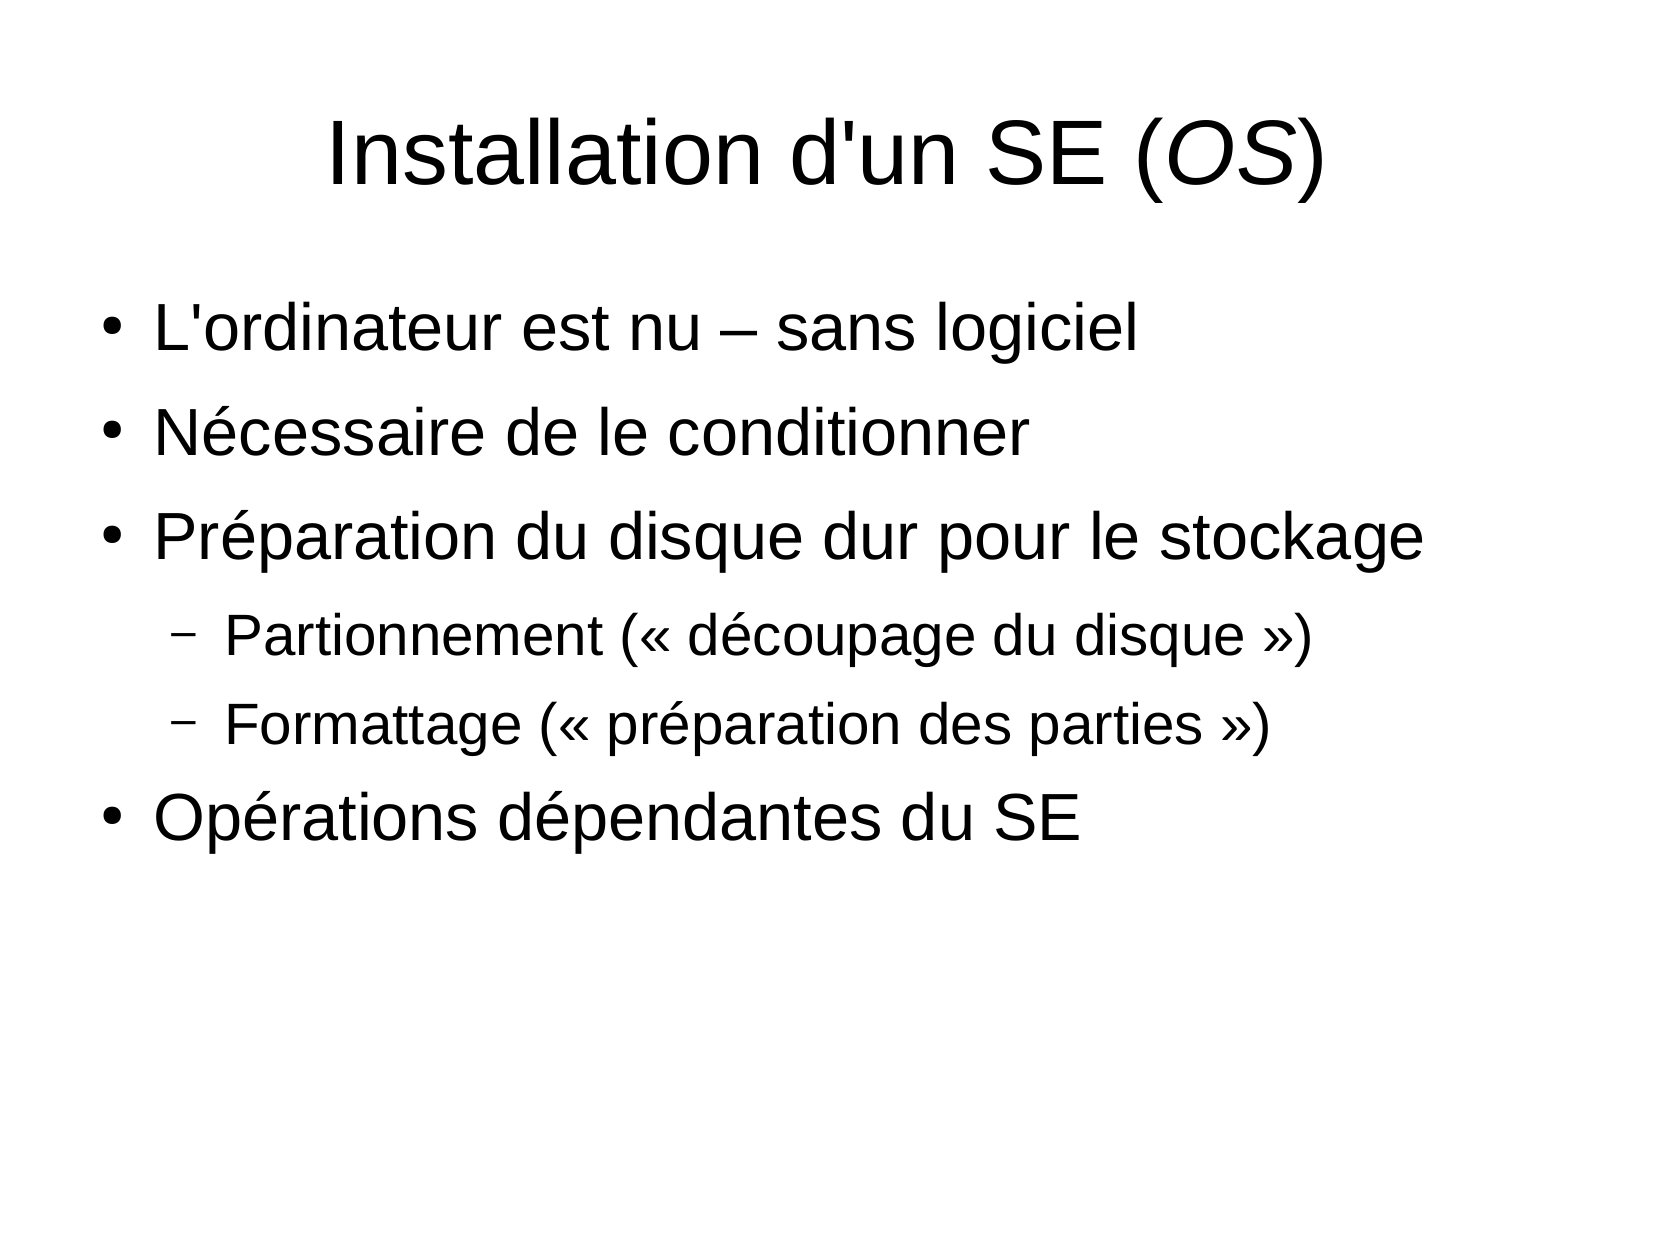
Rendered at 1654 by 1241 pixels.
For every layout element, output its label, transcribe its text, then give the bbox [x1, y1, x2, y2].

title Installation d'un SE (OS) [82, 49, 1571, 257]
list L'ordinateur est nu – sans logiciel Nécessaire de le conditionner Préparation du disque dur pour le stockage Partionnement (« découpage du disque ») Formattage (« préparation des parties ») Opérations dépendantes du SE [82, 290, 1571, 1010]
